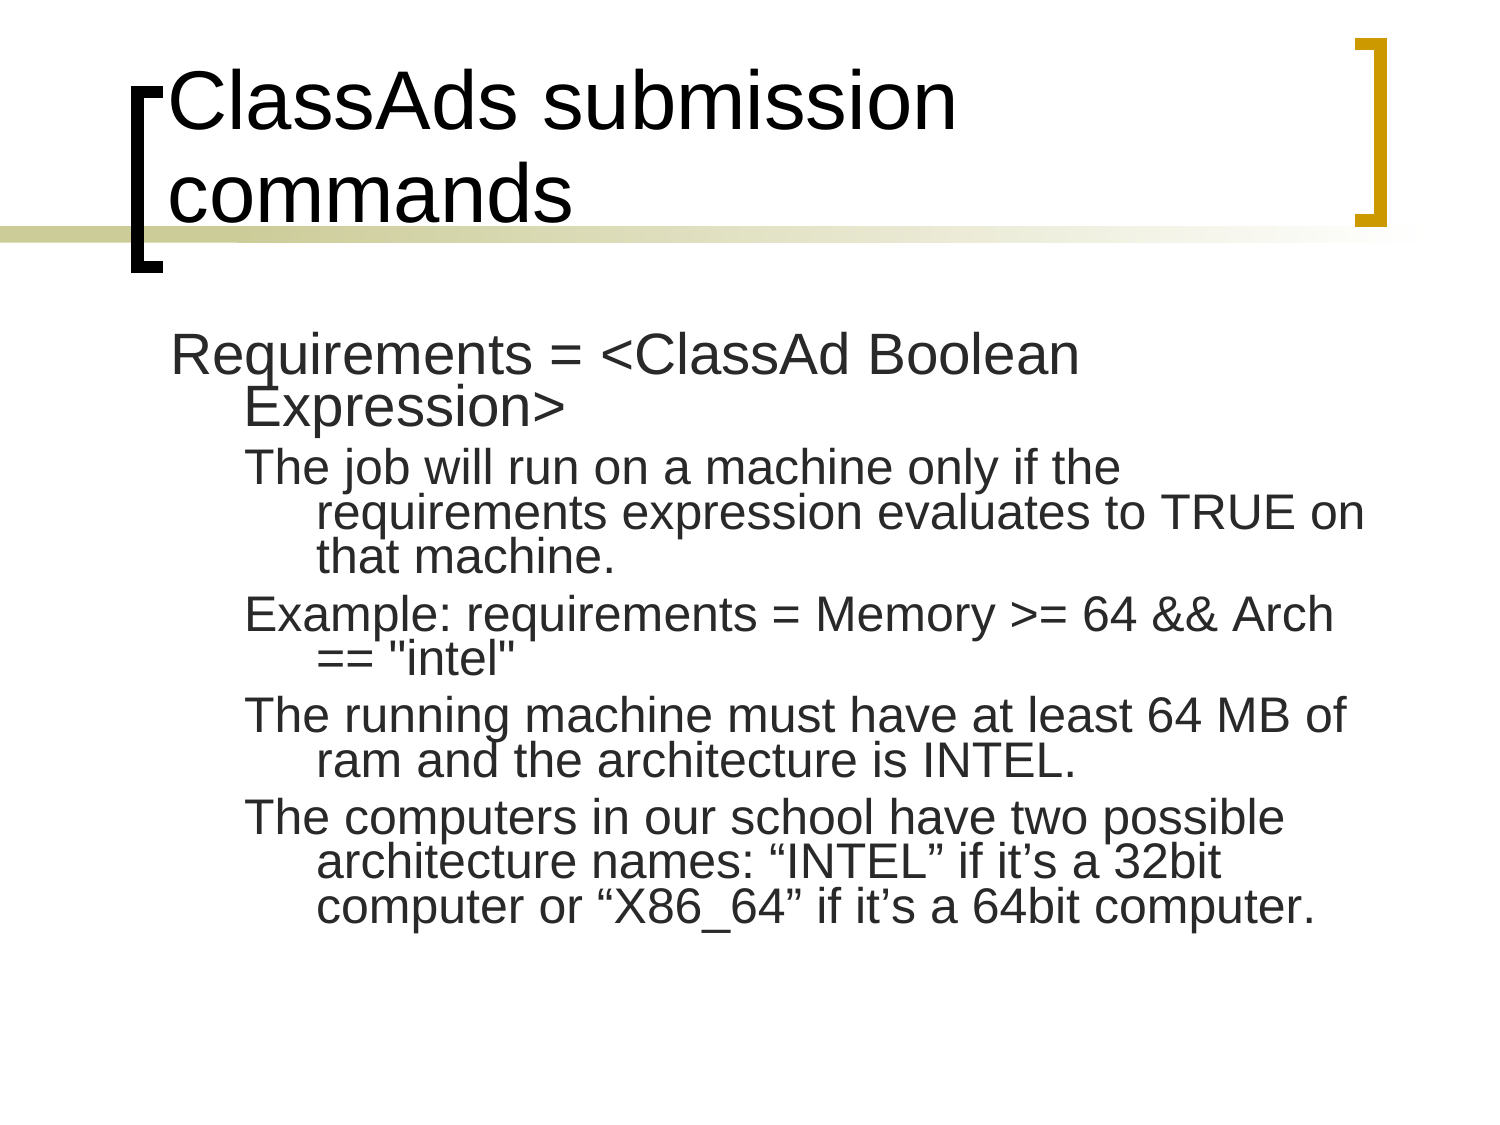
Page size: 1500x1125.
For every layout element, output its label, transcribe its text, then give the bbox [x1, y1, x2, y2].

list Requirements = <ClassAd Boolean Expression> The job will run on a machine only if the requirements expression evaluates to TRUE on that machine. Example: requirements = Memory >= 64 && Arch == "intel" The running machine must have at least 64 MB of ram and the architecture is INTEL. The computers in our school have two possible architecture names: “INTEL” if it’s a 32bit computer or “X86_64” if it’s a 64bit computer. [155, 324, 1413, 1030]
title ClassAds submission commands [152, 15, 1328, 248]
